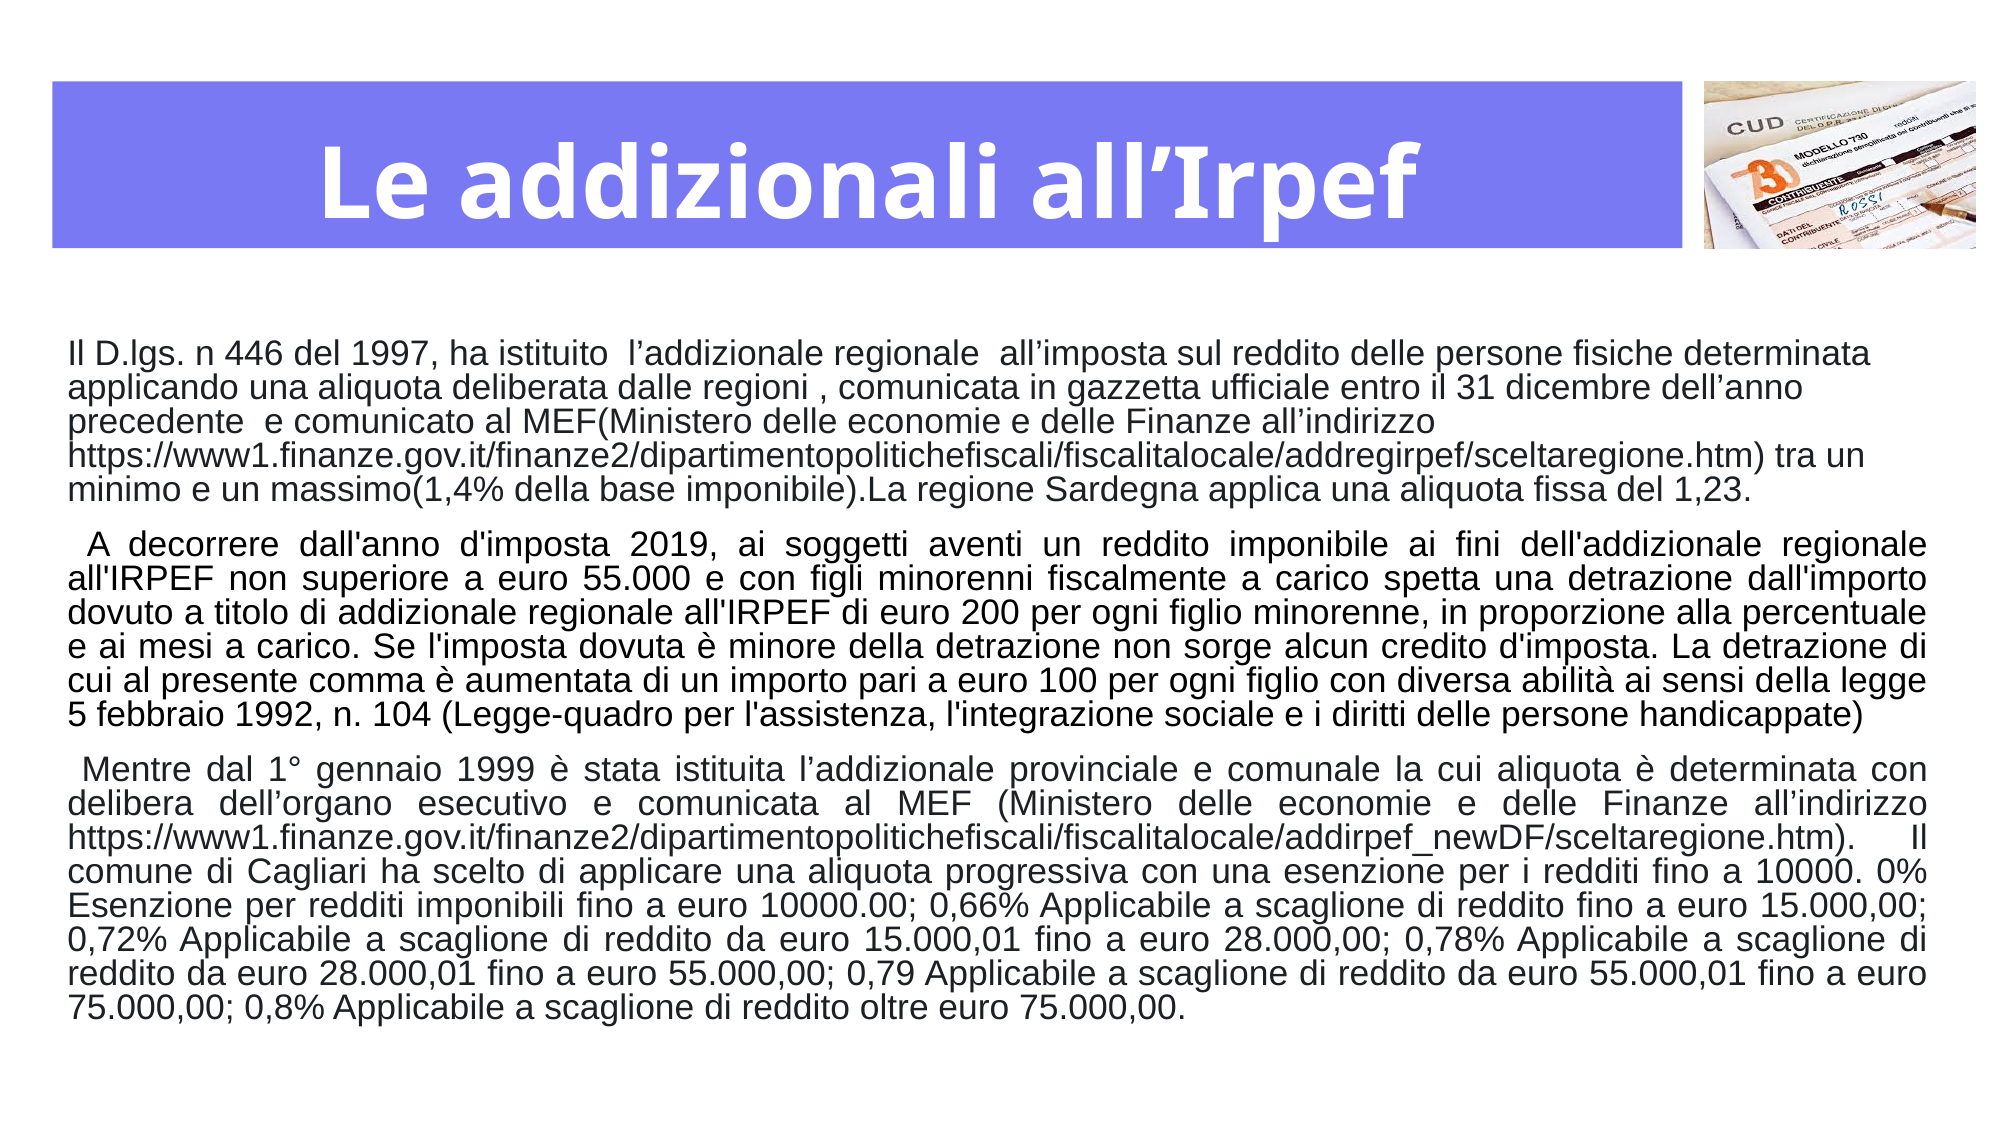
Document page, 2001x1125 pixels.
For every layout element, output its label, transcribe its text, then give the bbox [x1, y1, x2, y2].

picture [1704, 81, 1976, 249]
subtitle Il D.lgs. n 446 del 1997, ha istituito l’addizionale regionale all’imposta sul reddito delle persone fisiche determinata applicando una aliquota deliberata dalle regioni , comunicata in gazzetta ufficiale entro il 31 dicembre dell’anno precedente e comunicato al MEF(Ministero delle economie e delle Finanze all’indirizzo https://www1.finanze.gov.it/finanze2/dipartimentopolitichefiscali/fiscalitalocale/addregirpef/sceltaregione.htm) tra un minimo e un massimo(1,4% della base imponibile).La regione Sardegna applica una aliquota fissa del 1,23. A decorrere dall'anno d'imposta 2019, ai soggetti aventi un reddito imponibile ai fini dell'addizionale regionale all'IRPEF non superiore a euro 55.000 e con figli minorenni fiscalmente a carico spetta una detrazione dall'importo dovuto a titolo di addizionale regionale all'IRPEF di euro 200 per ogni figlio minorenne, in proporzione alla percentuale e ai mesi a carico. Se l'imposta dovuta è minore della detrazione non sorge alcun credito d'imposta. La detrazione di cui al presente comma è aumentata di un importo pari a euro 100 per ogni figlio con diversa abilità ai sensi della legge 5 febbraio 1992, n. 104 (Legge-quadro per l'assistenza, l'integrazione sociale e i diritti delle persone handicappate) Mentre dal 1° gennaio 1999 è stata istituita l’addizionale provinciale e comunale la cui aliquota è determinata con delibera dell’organo esecutivo e comunicata al MEF (Ministero delle economie e delle Finanze all’indirizzo https://www1.finanze.gov.it/finanze2/dipartimentopolitichefiscali/fiscalitalocale/addirpef_newDF/sceltaregione.htm). Il comune di Cagliari ha scelto di applicare una aliquota progressiva con una esenzione per i redditi fino a 10000. 0% Esenzione per redditi imponibili fino a euro 10000.00; 0,66% Applicabile a scaglione di reddito fino a euro 15.000,00; 0,72% Applicabile a scaglione di reddito da euro 15.000,01 fino a euro 28.000,00; 0,78% Applicabile a scaglione di reddito da euro 28.000,01 fino a euro 55.000,00; 0,79 Applicabile a scaglione di reddito da euro 55.000,01 fino a euro 75.000,00; 0,8% Applicabile a scaglione di reddito oltre euro 75.000,00. [52, 330, 1945, 1070]
title Le addizionali all’Irpef [52, 81, 1683, 249]
